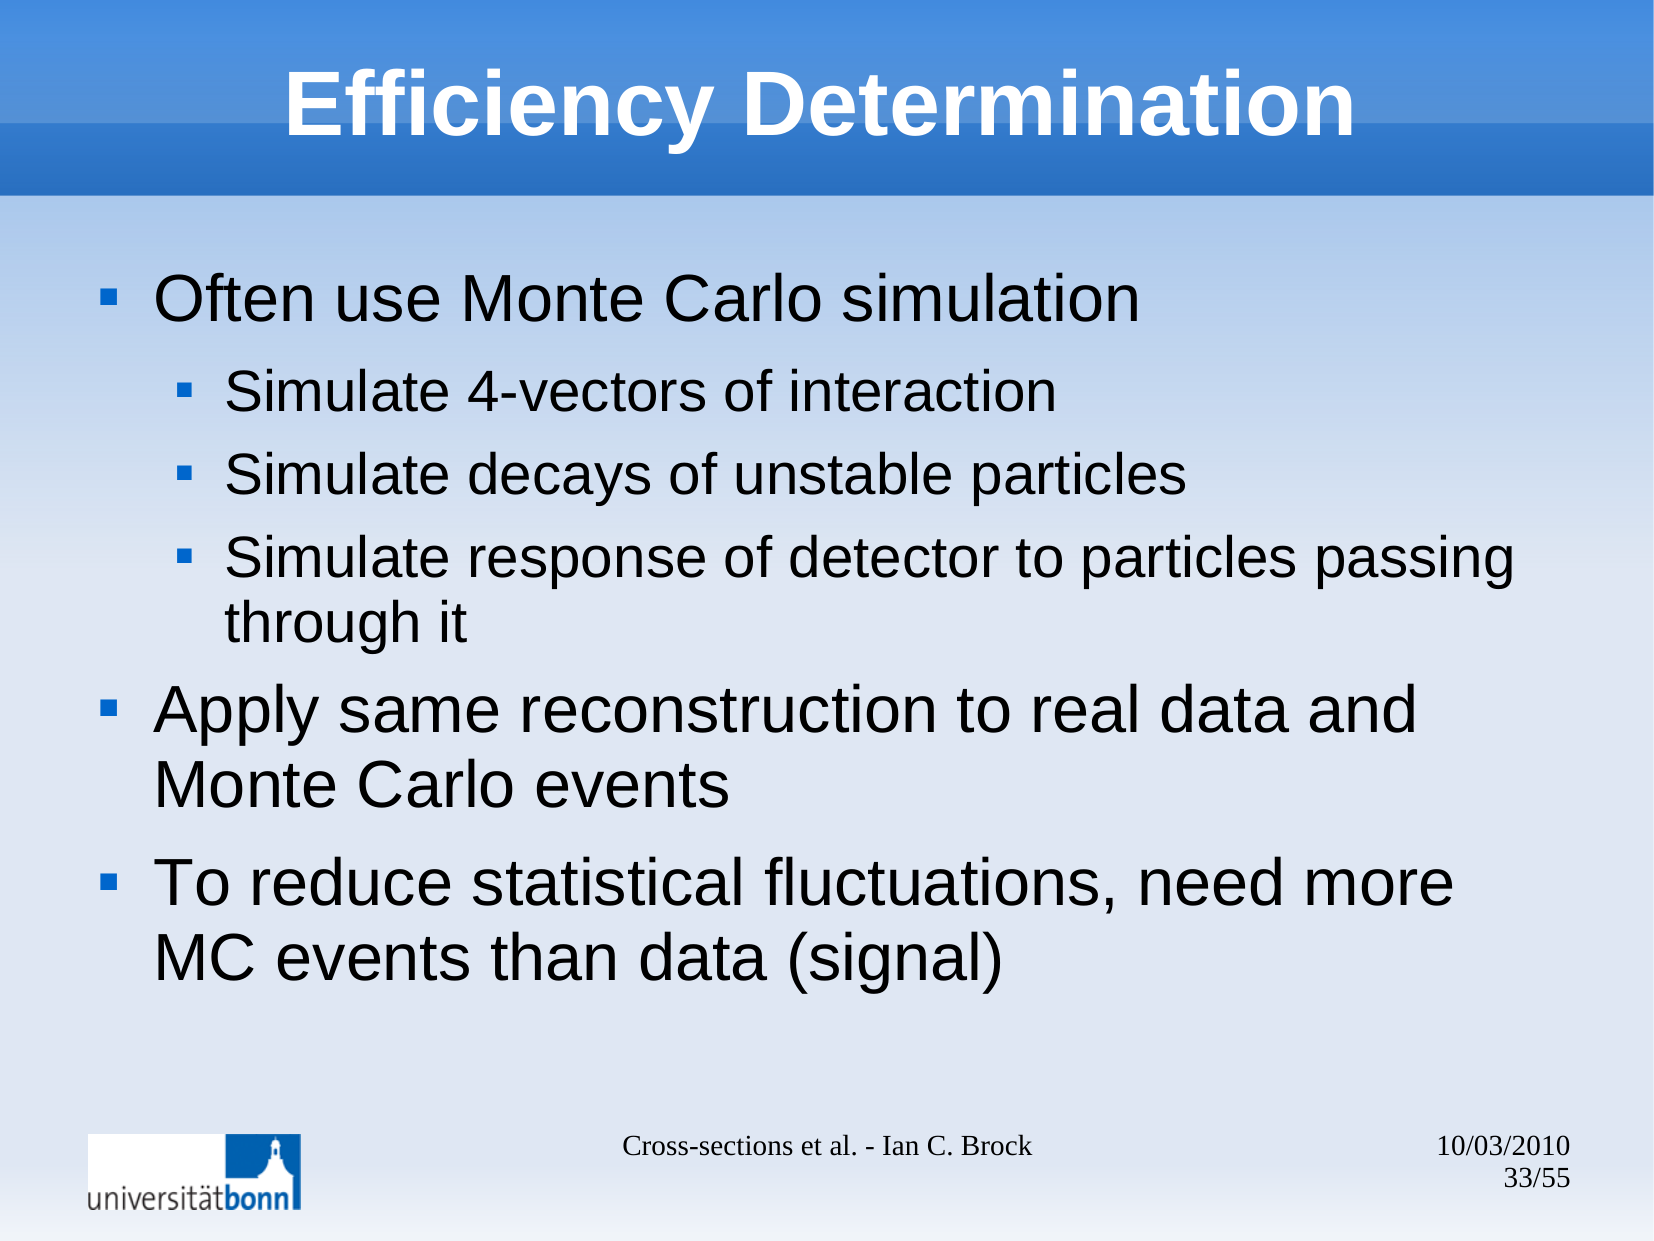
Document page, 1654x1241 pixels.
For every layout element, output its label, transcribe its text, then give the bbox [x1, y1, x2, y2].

title Efficiency Determination [76, 7, 1565, 200]
list Often use Monte Carlo simulation Simulate 4-vectors of interaction Simulate decays of unstable particles Simulate response of detector to particles passing through it Apply same reconstruction to real data and Monte Carlo events To reduce statistical fluctuations, need more MC events than data (signal) [82, 260, 1571, 1065]
picture [0, 0, 1654, 1241]
